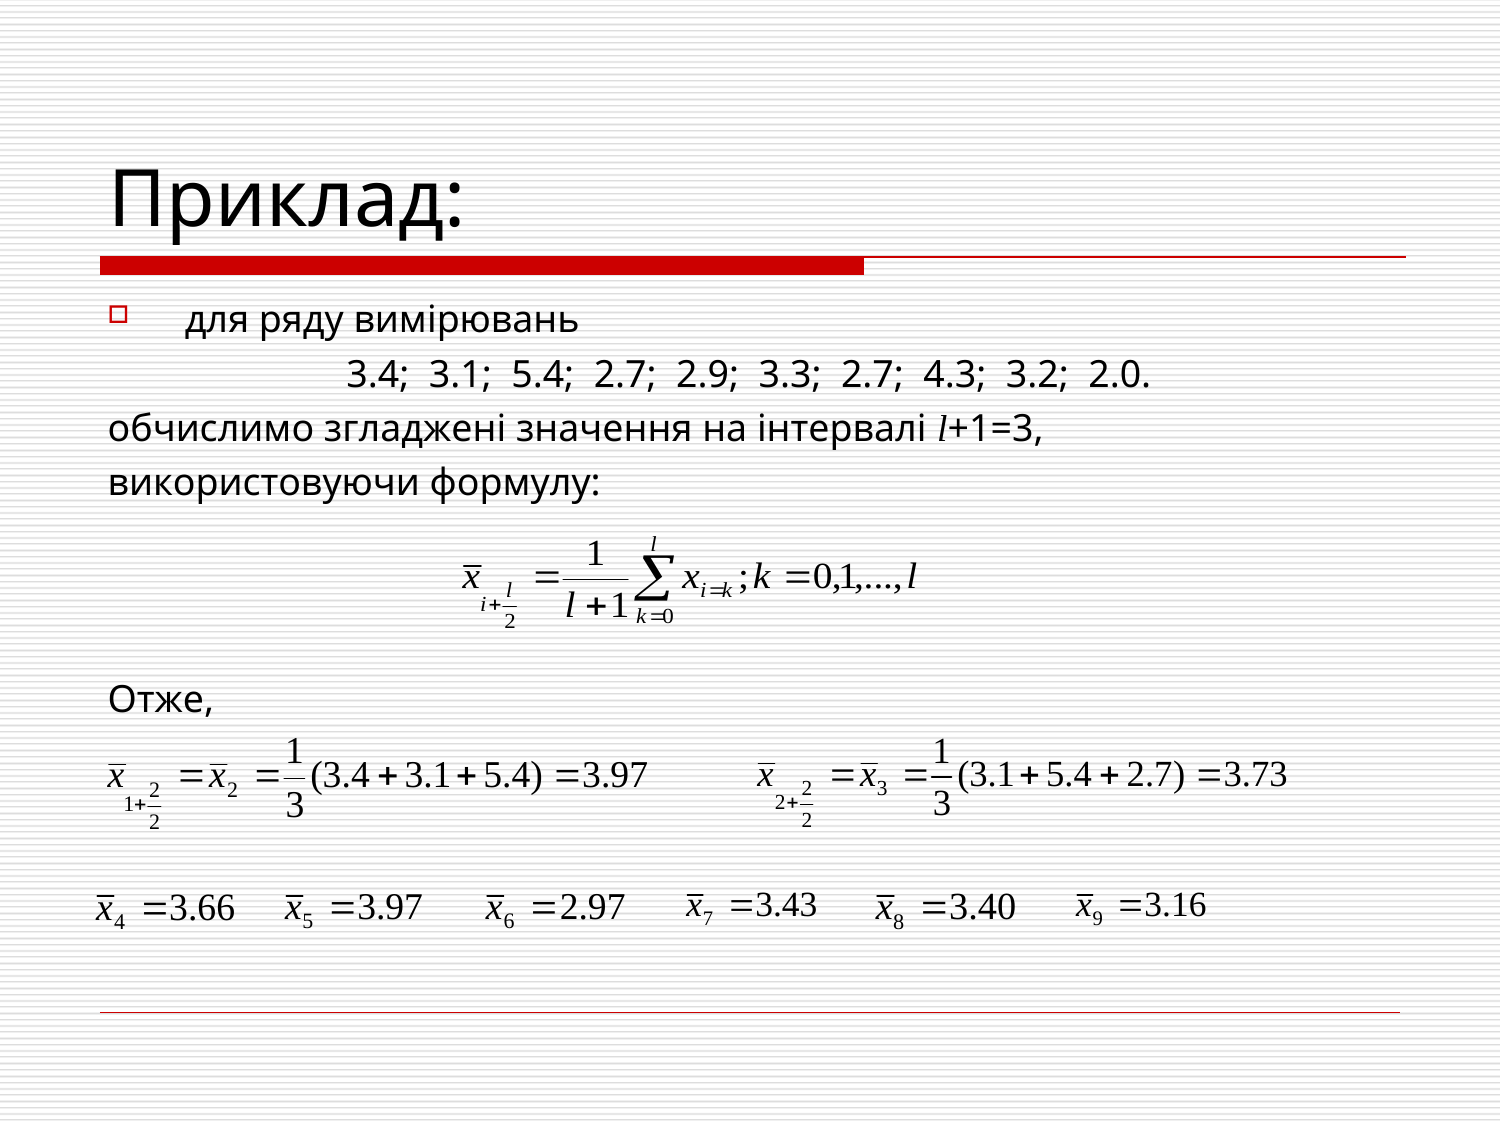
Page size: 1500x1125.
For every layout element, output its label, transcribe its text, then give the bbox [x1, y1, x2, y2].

chart [679, 881, 822, 935]
chart [454, 527, 928, 638]
chart [88, 881, 243, 936]
chart [868, 881, 1022, 940]
chart [100, 727, 656, 839]
title Приклад: [94, 49, 1407, 250]
chart [750, 727, 1294, 836]
chart [277, 881, 431, 939]
chart [1069, 881, 1211, 935]
chart [478, 881, 632, 939]
picture [0, 0, 1500, 1125]
list для ряду вимірювань 3.4; 3.1; 5.4; 2.7; 2.9; 3.3; 2.7; 4.3; 3.2; 2.0. обчислимо згладжені значення на інтервалі l+1=3, використовуючи формулу: Отже, [92, 287, 1406, 988]
